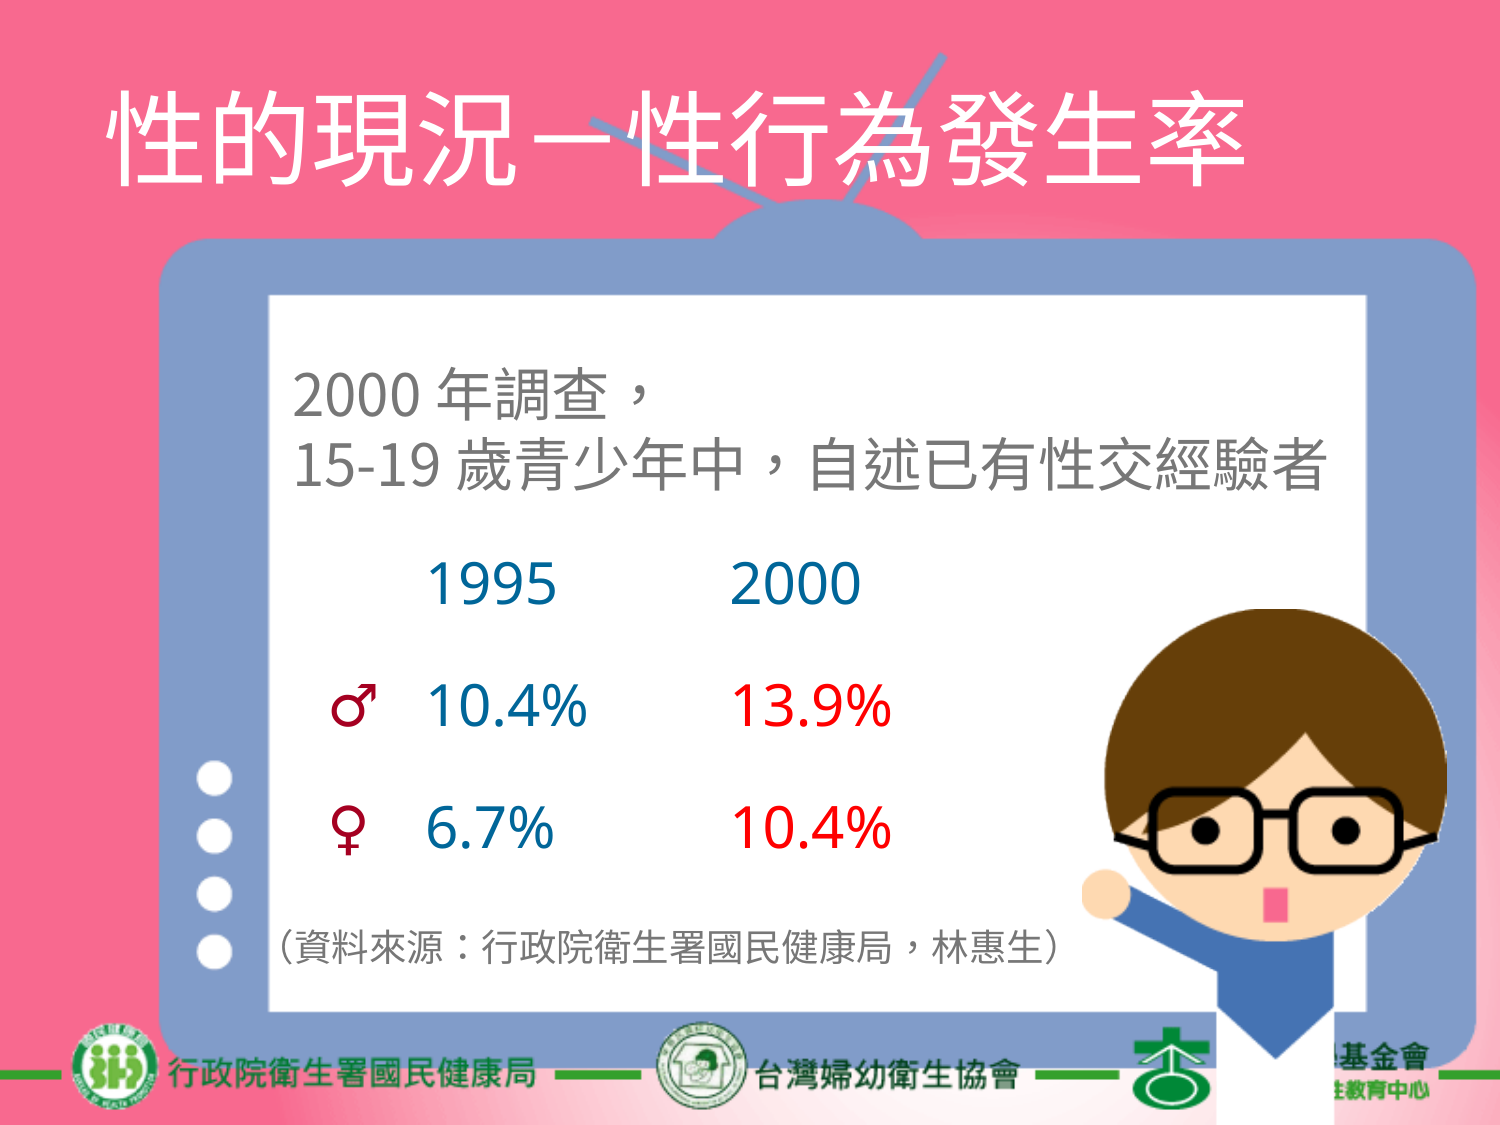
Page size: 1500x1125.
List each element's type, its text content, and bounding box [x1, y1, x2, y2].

table_cell ♀ [313, 783, 410, 905]
text_box 性的現況－性行為發生率 [88, 66, 1265, 207]
table_cell 10.4% [715, 783, 1069, 905]
table_header [313, 539, 410, 661]
picture [0, 0, 1500, 1125]
table_cell 6.7% [410, 783, 715, 905]
text_box （資料來源：行政院衛生署國民健康局，林惠生） [242, 915, 1082, 977]
table_header 1995 [410, 539, 715, 661]
table_cell 10.4% [410, 661, 715, 783]
table_header 2000 [715, 539, 1069, 661]
table_cell 13.9% [715, 661, 1069, 783]
text_box 2000年調查， 15-19歲青少年中，自述已有性交經驗者 [277, 349, 1365, 506]
table_cell ♂ [313, 661, 410, 783]
